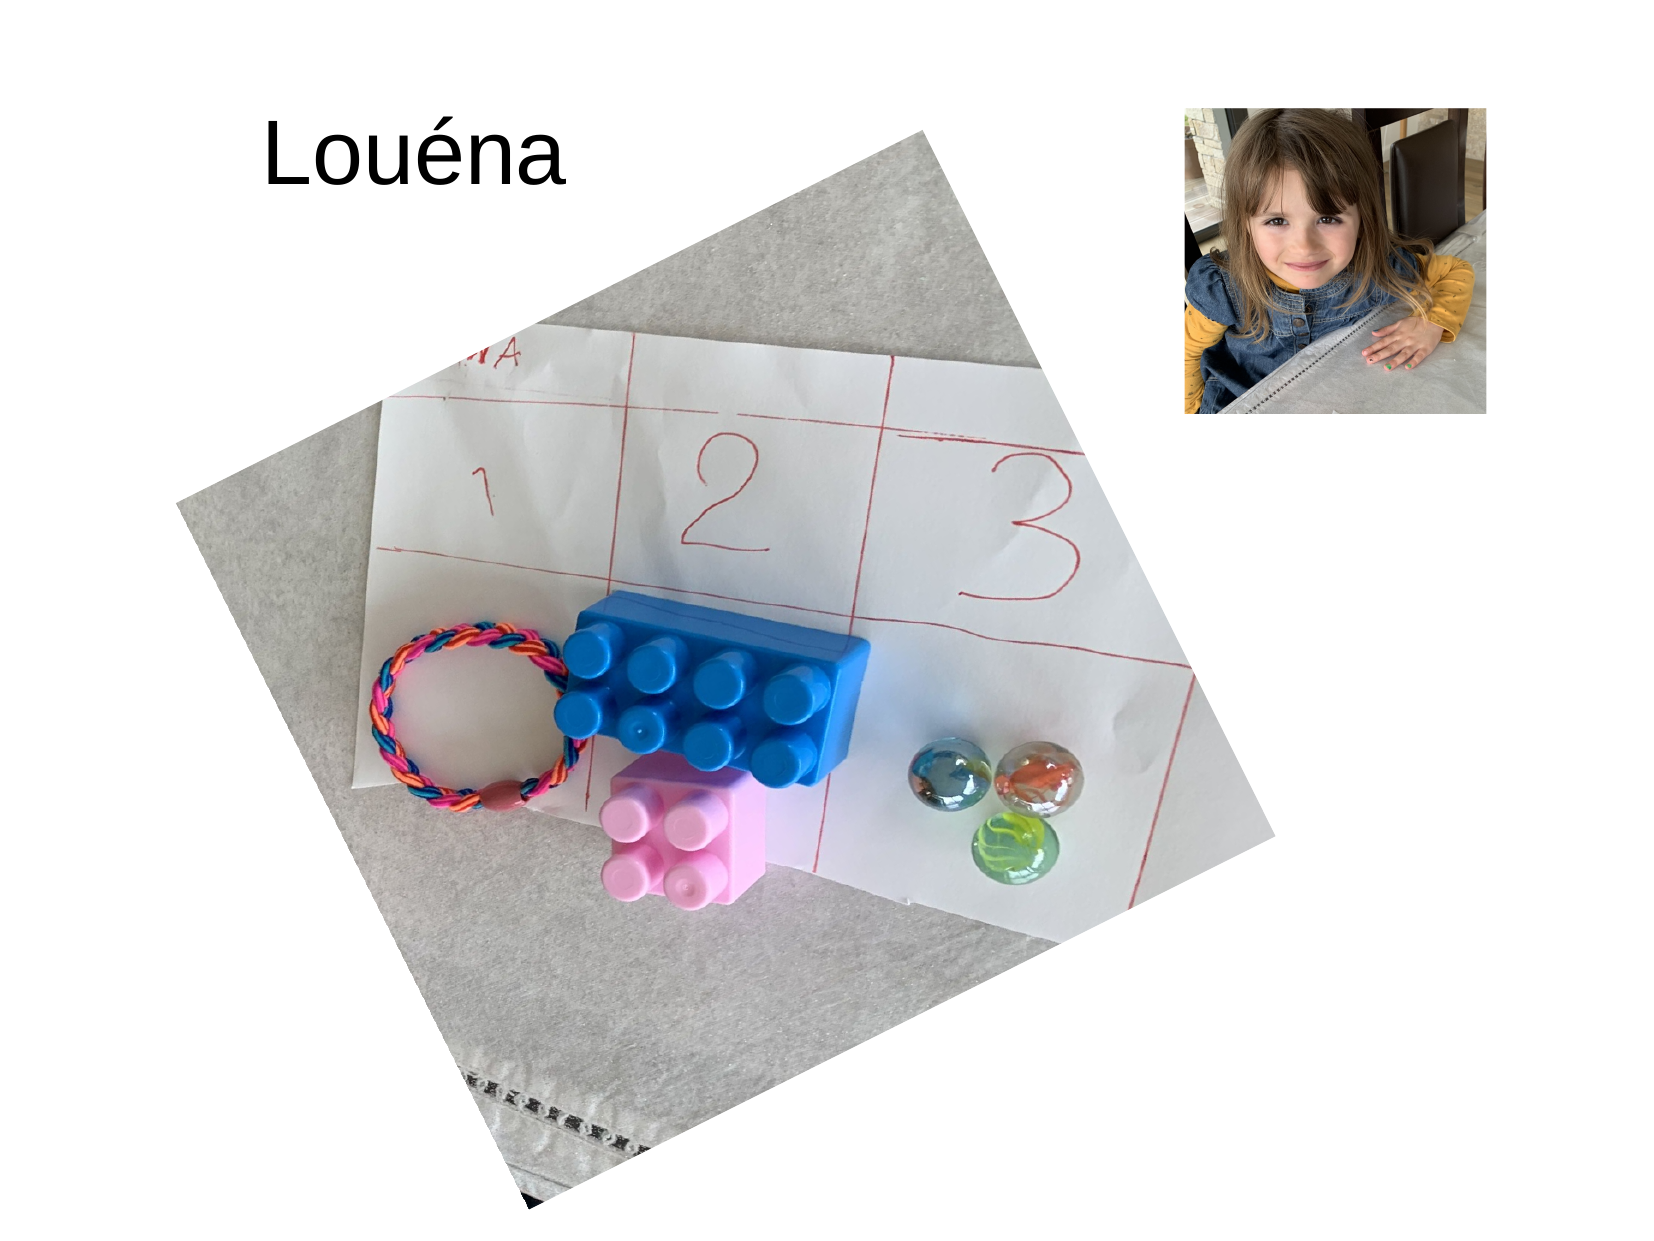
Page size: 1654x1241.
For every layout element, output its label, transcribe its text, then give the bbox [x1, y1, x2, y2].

picture [1184, 108, 1487, 414]
picture [175, 129, 1276, 1210]
title Louéna [82, 49, 1571, 257]
